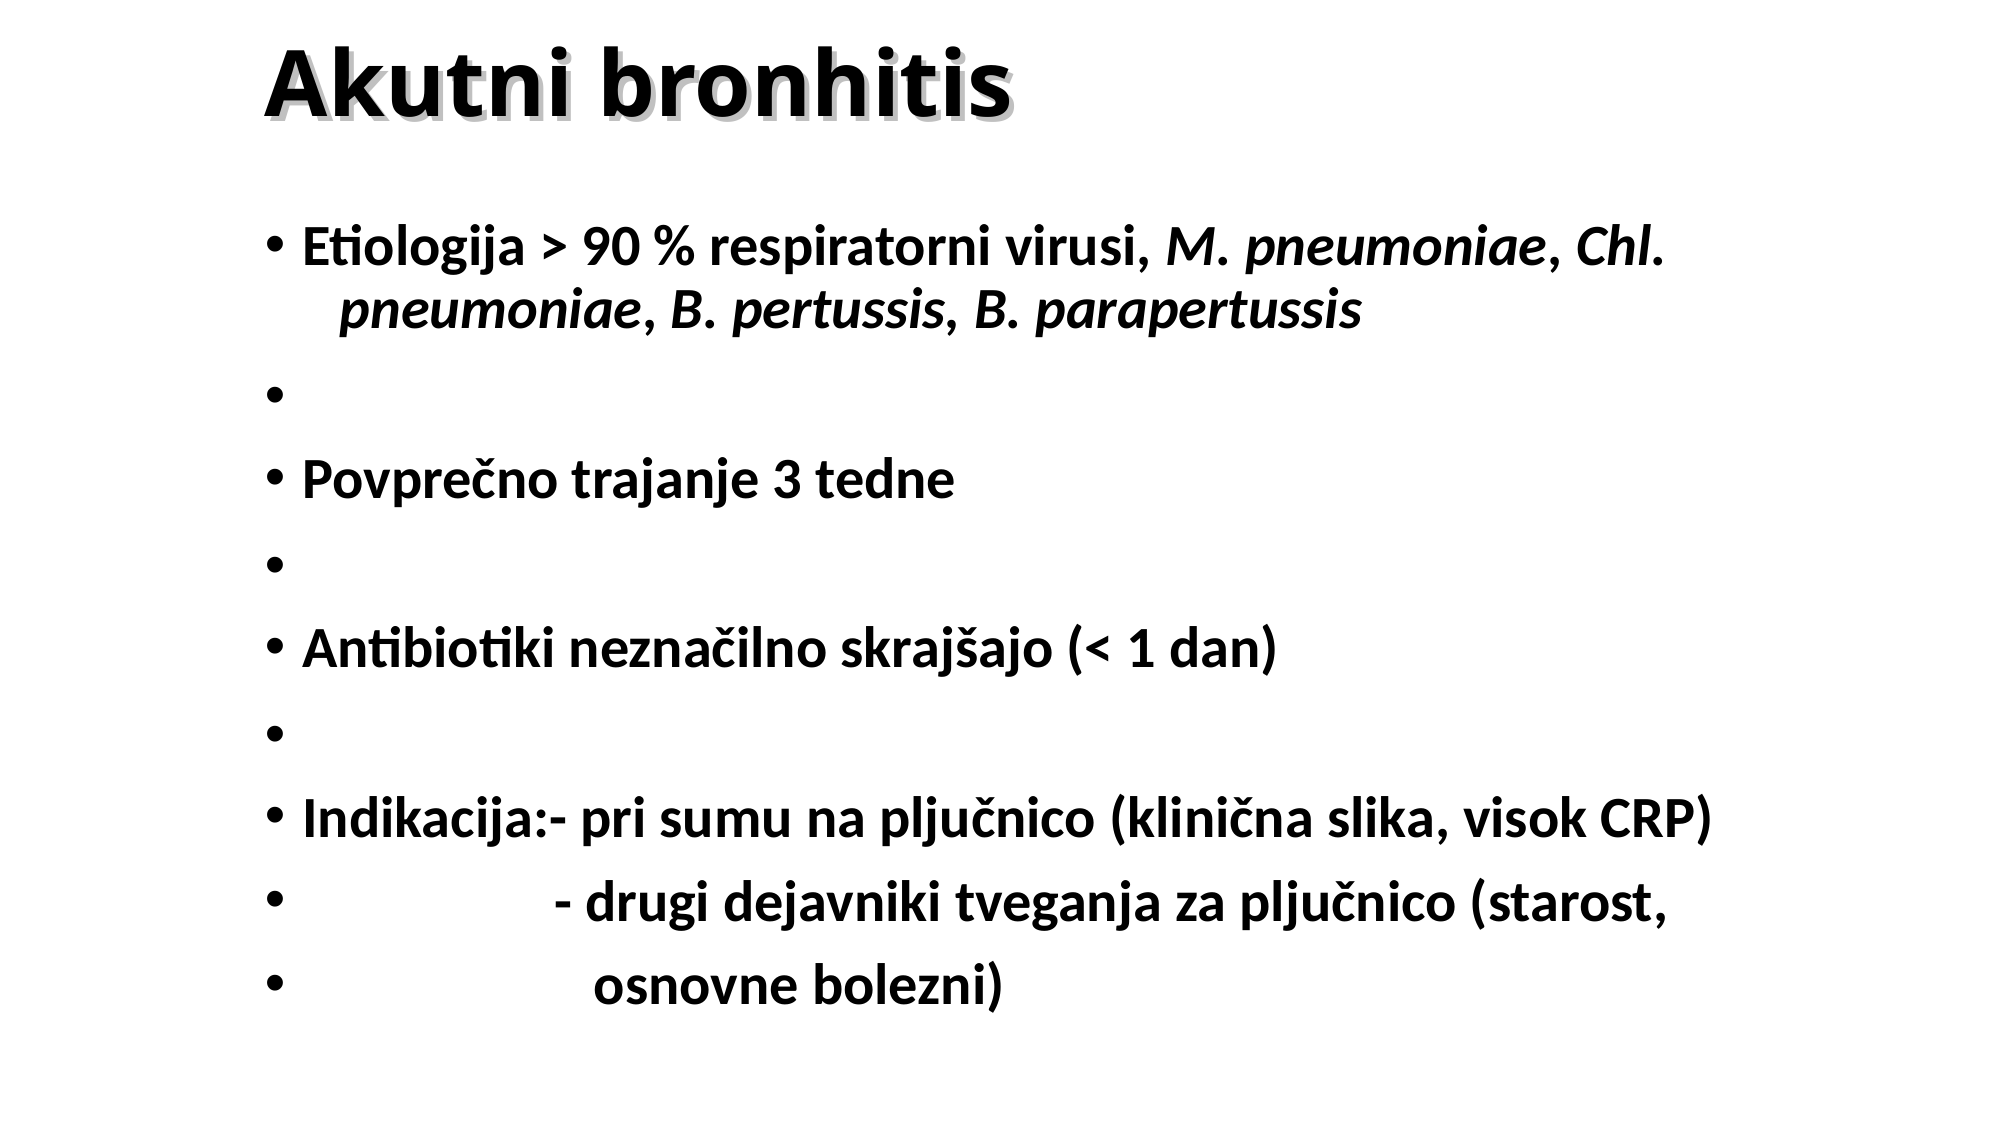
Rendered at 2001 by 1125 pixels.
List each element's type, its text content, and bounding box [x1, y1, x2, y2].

title Akutni bronhitis [249, 0, 1750, 173]
list Etiologija > 90 % respiratorni virusi, M. pneumoniae, Chl. pneumoniae, B. pertussis, B. parapertussis Povprečno trajanje 3 tedne Antibiotiki neznačilno skrajšajo (< 1 dan) Indikacija:- pri sumu na pljučnico (klinična slika, visok CRP) - drugi dejavniki tveganja za pljučnico (starost, osnovne bolezni) [249, 208, 1750, 1125]
